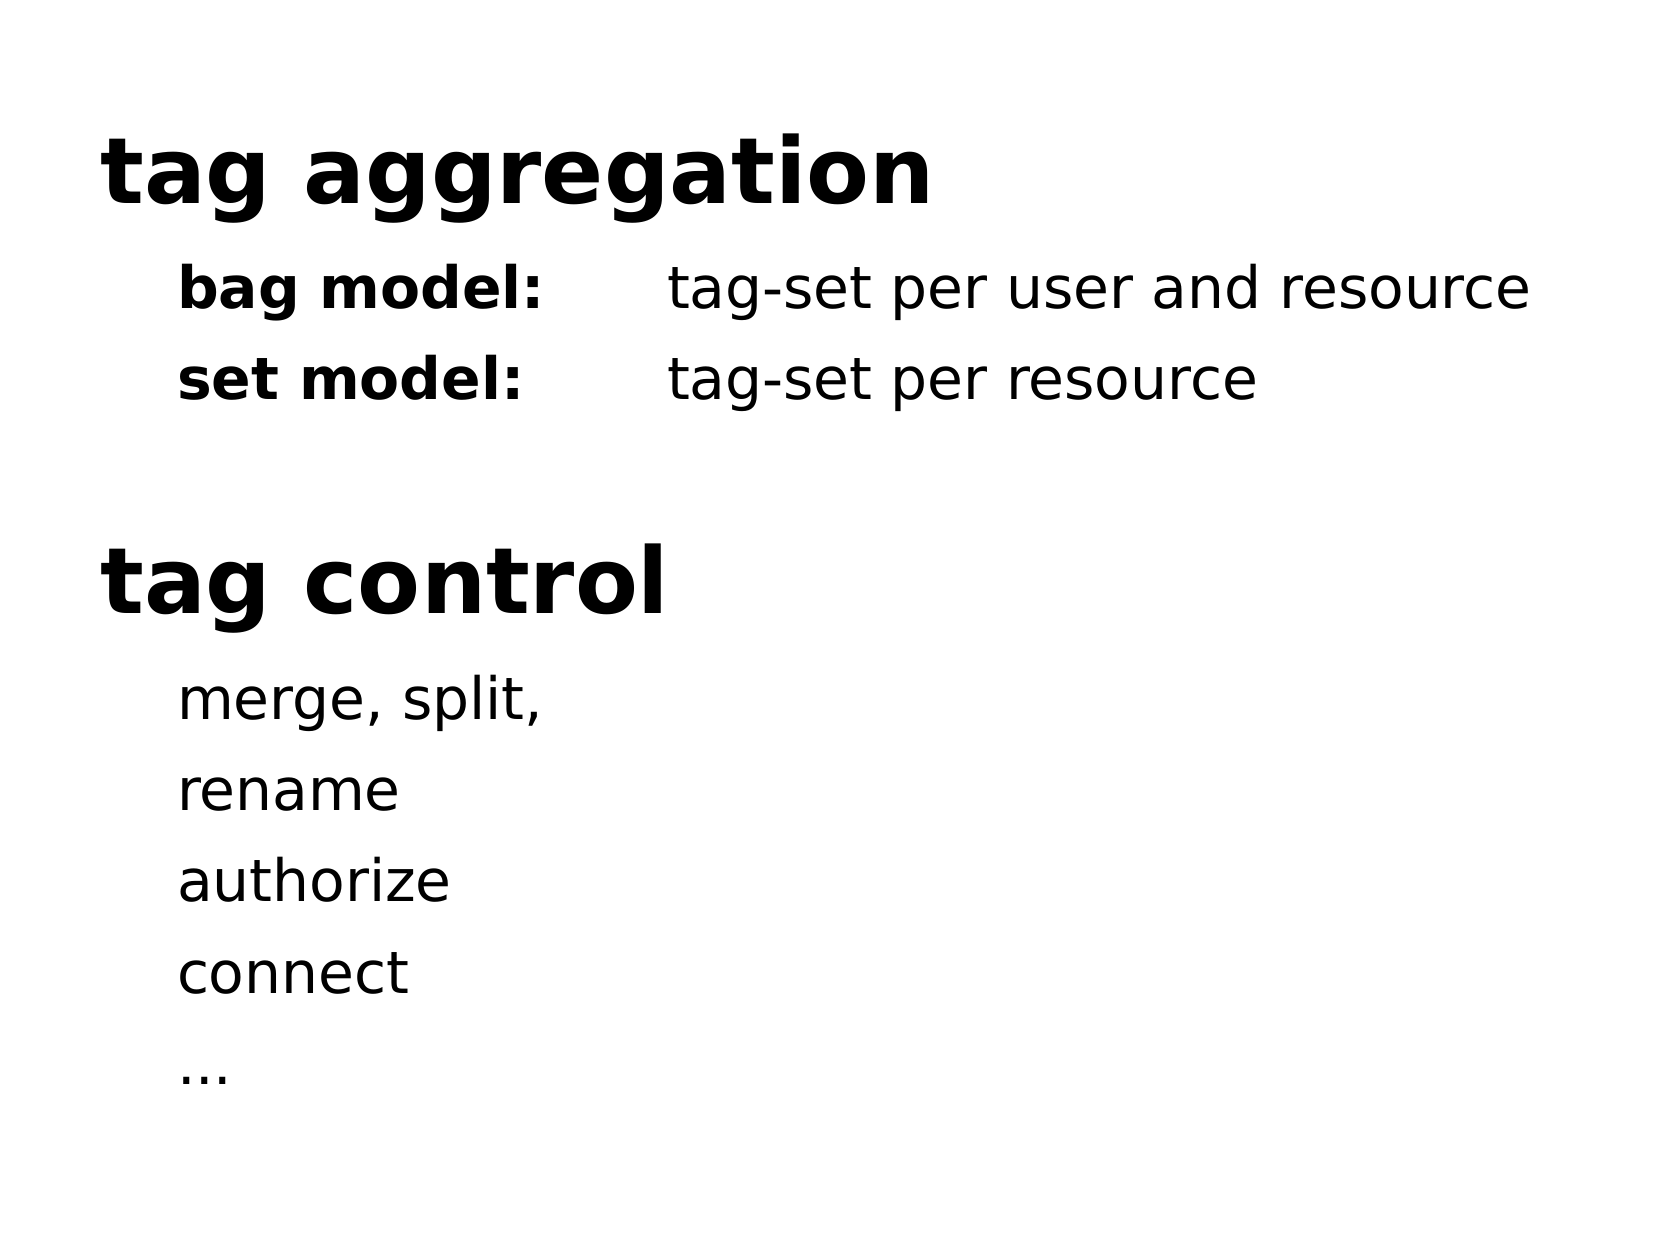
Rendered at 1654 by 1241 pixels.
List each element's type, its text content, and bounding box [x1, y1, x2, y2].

list tag aggregation bag model: tag-set per user and resource set model: tag-set per resource tag control merge, split, rename authorize connect ... [82, 118, 1571, 1150]
